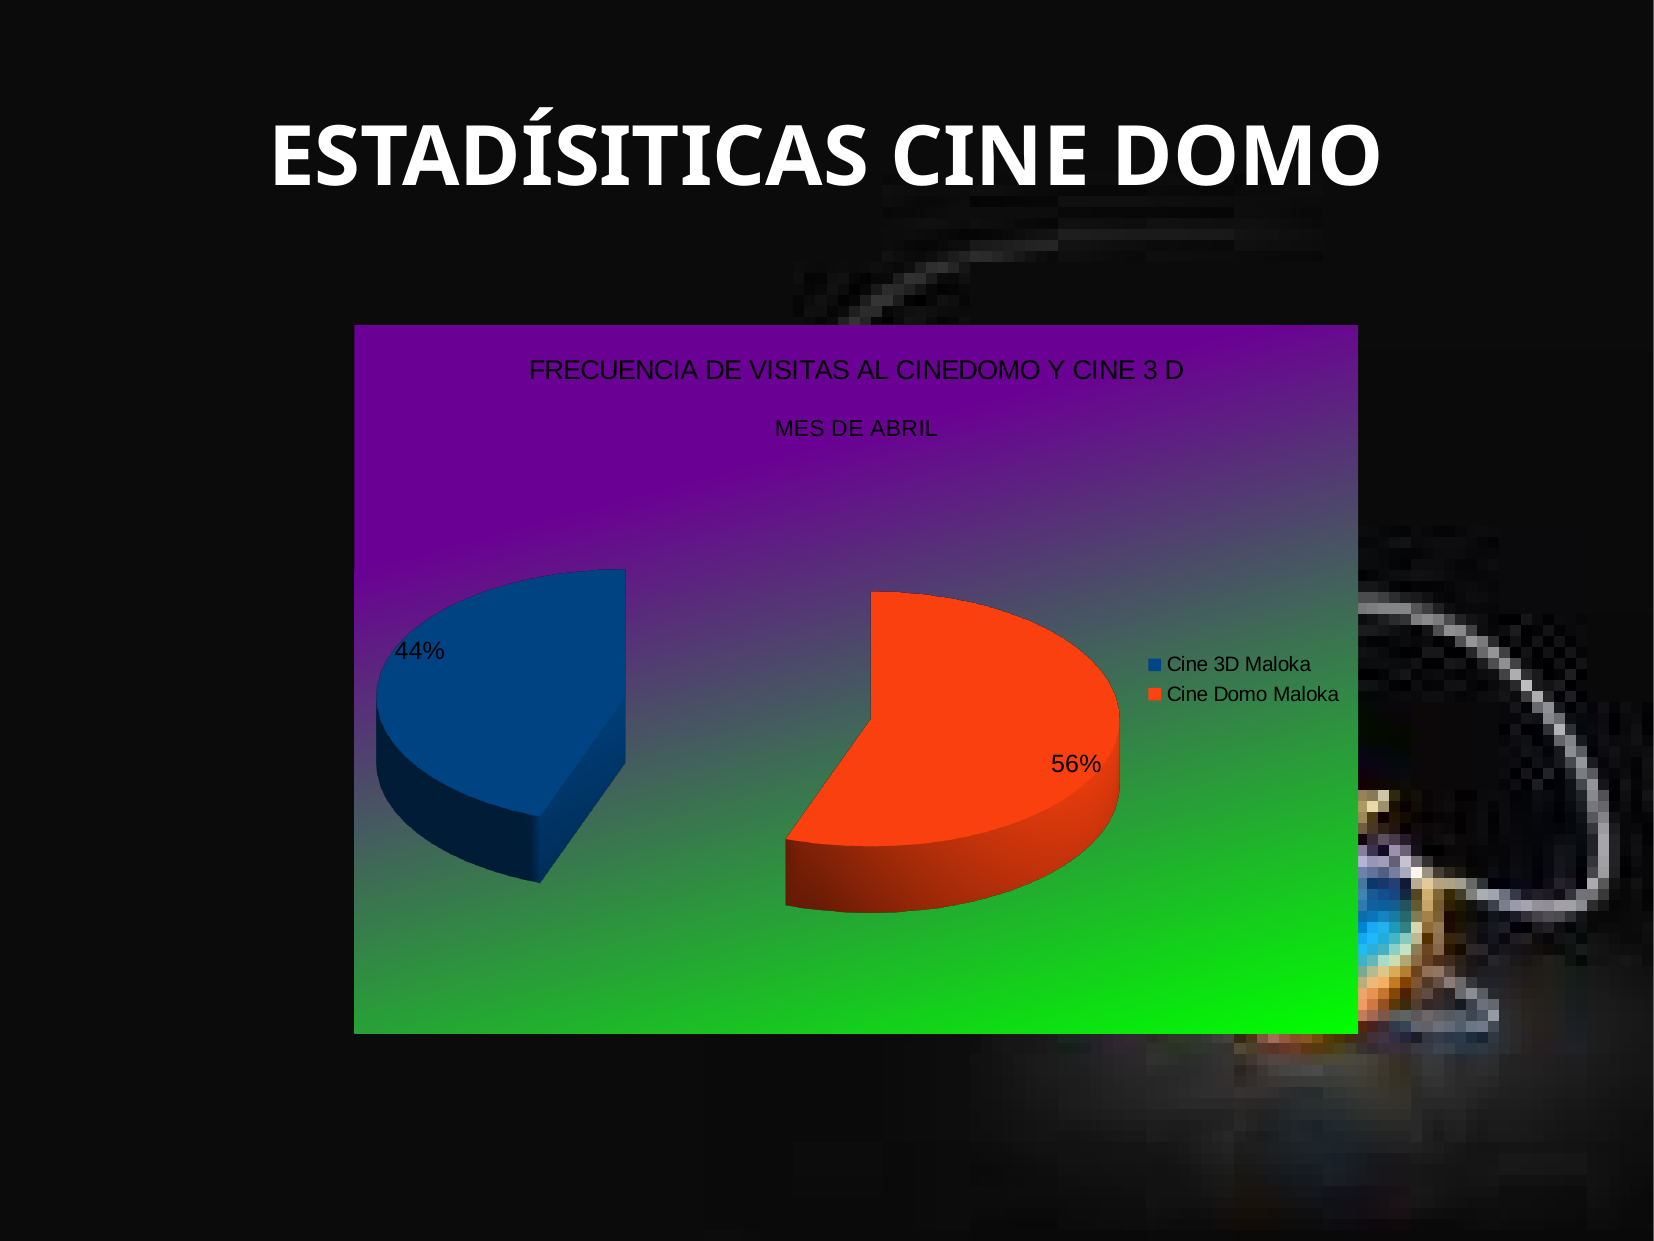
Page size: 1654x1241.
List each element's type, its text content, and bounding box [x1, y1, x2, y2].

title ESTADÍSITICAS CINE DOMO [82, 49, 1571, 257]
chart [354, 325, 1359, 1034]
picture [0, 0, 1654, 1241]
